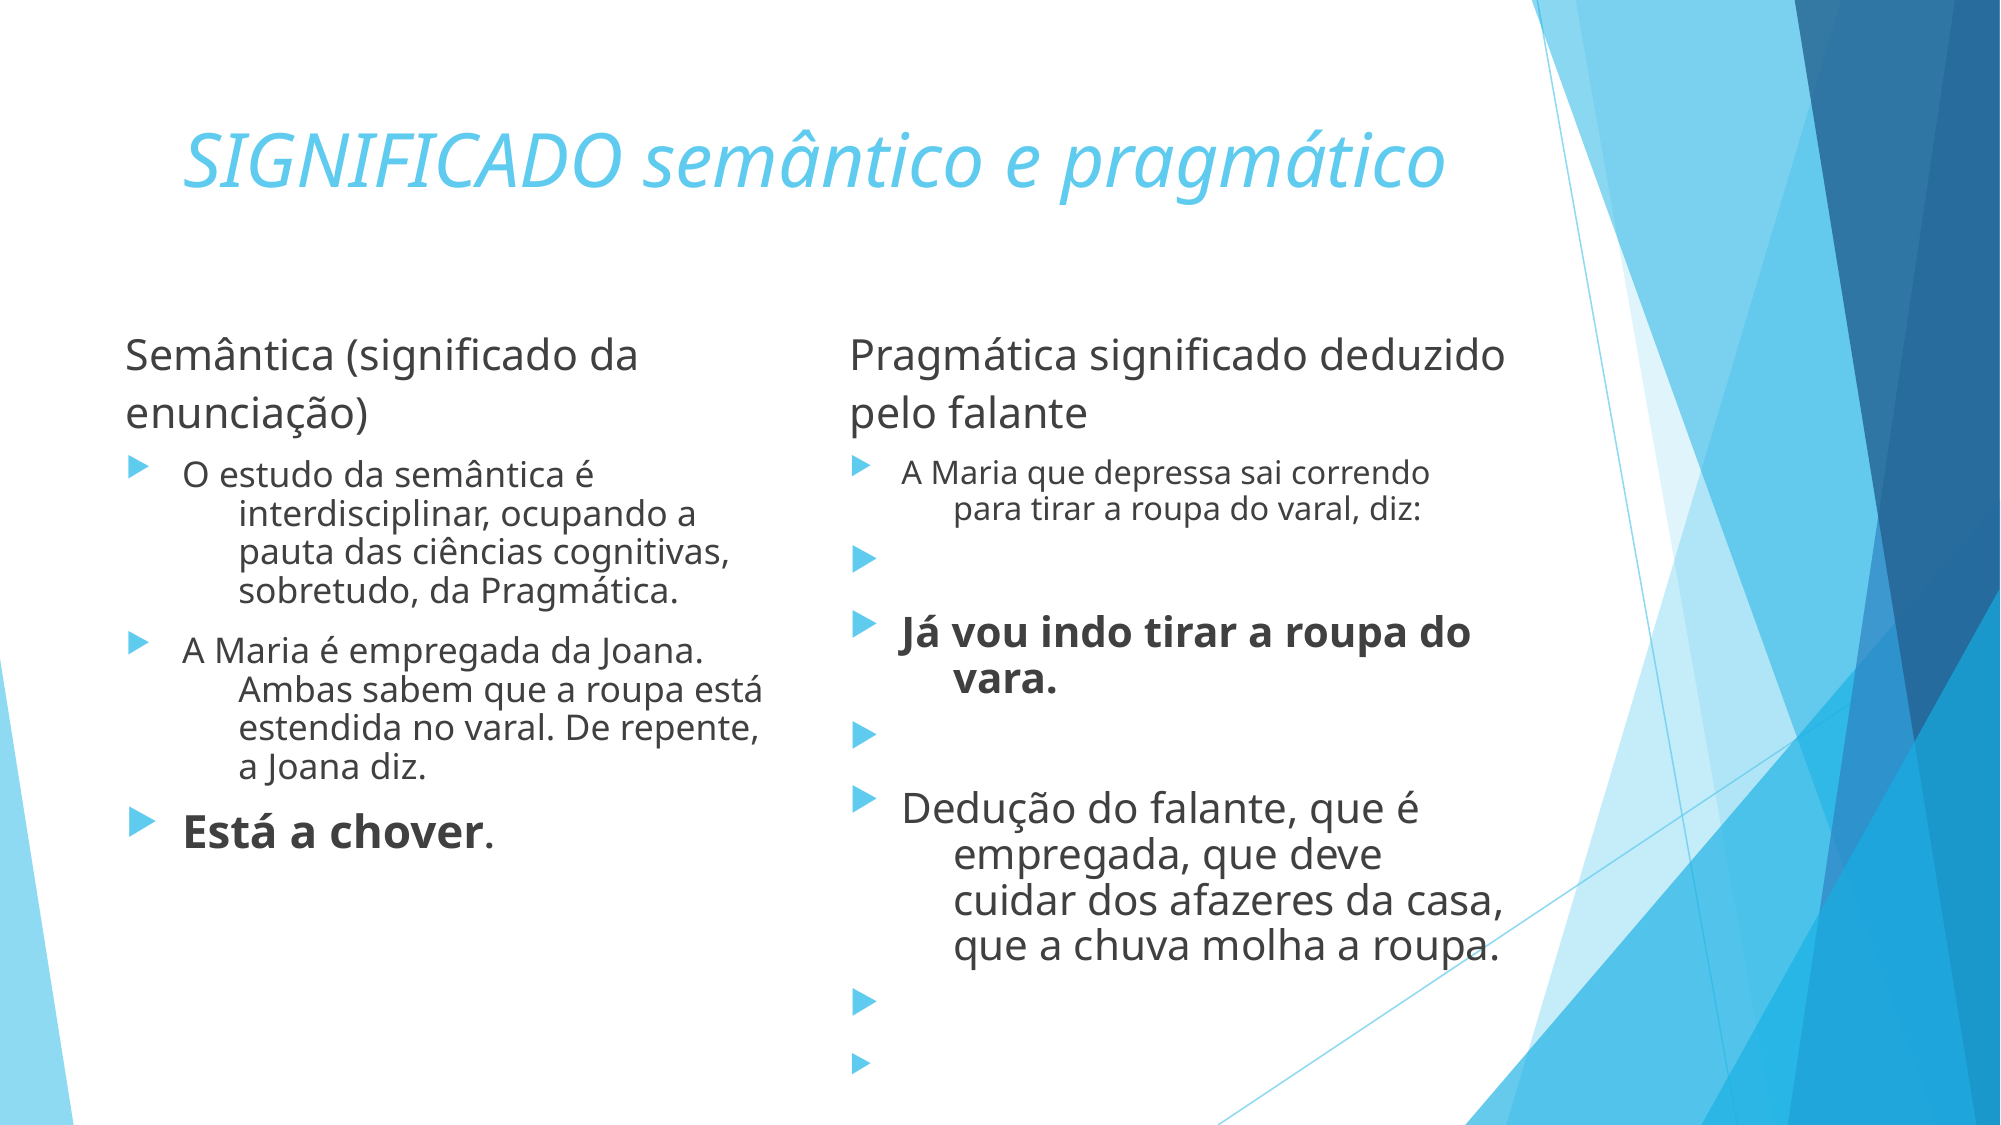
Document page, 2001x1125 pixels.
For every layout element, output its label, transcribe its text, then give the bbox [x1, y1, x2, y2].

title SIGNIFICADO semântico e pragmático [111, 99, 1522, 317]
list Semântica (significado da enunciação) [110, 316, 798, 448]
list Pragmática significado deduzido pelo falante [834, 316, 1559, 449]
list O estudo da semântica é interdisciplinar, ocupando a pauta das ciências cognitivas, sobretudo, da Pragmática. A Maria é empregada da Joana. Ambas sabem que a roupa está estendida no varal. De repente, a Joana diz. Está a chover. [110, 448, 798, 992]
list A Maria que depressa sai correndo para tirar a roupa do varal, diz: Já vou indo tirar a roupa do vara. Dedução do falante, que é empregada, que deve cuidar dos afazeres da casa, que a chuva molha a roupa. [834, 448, 1522, 992]
